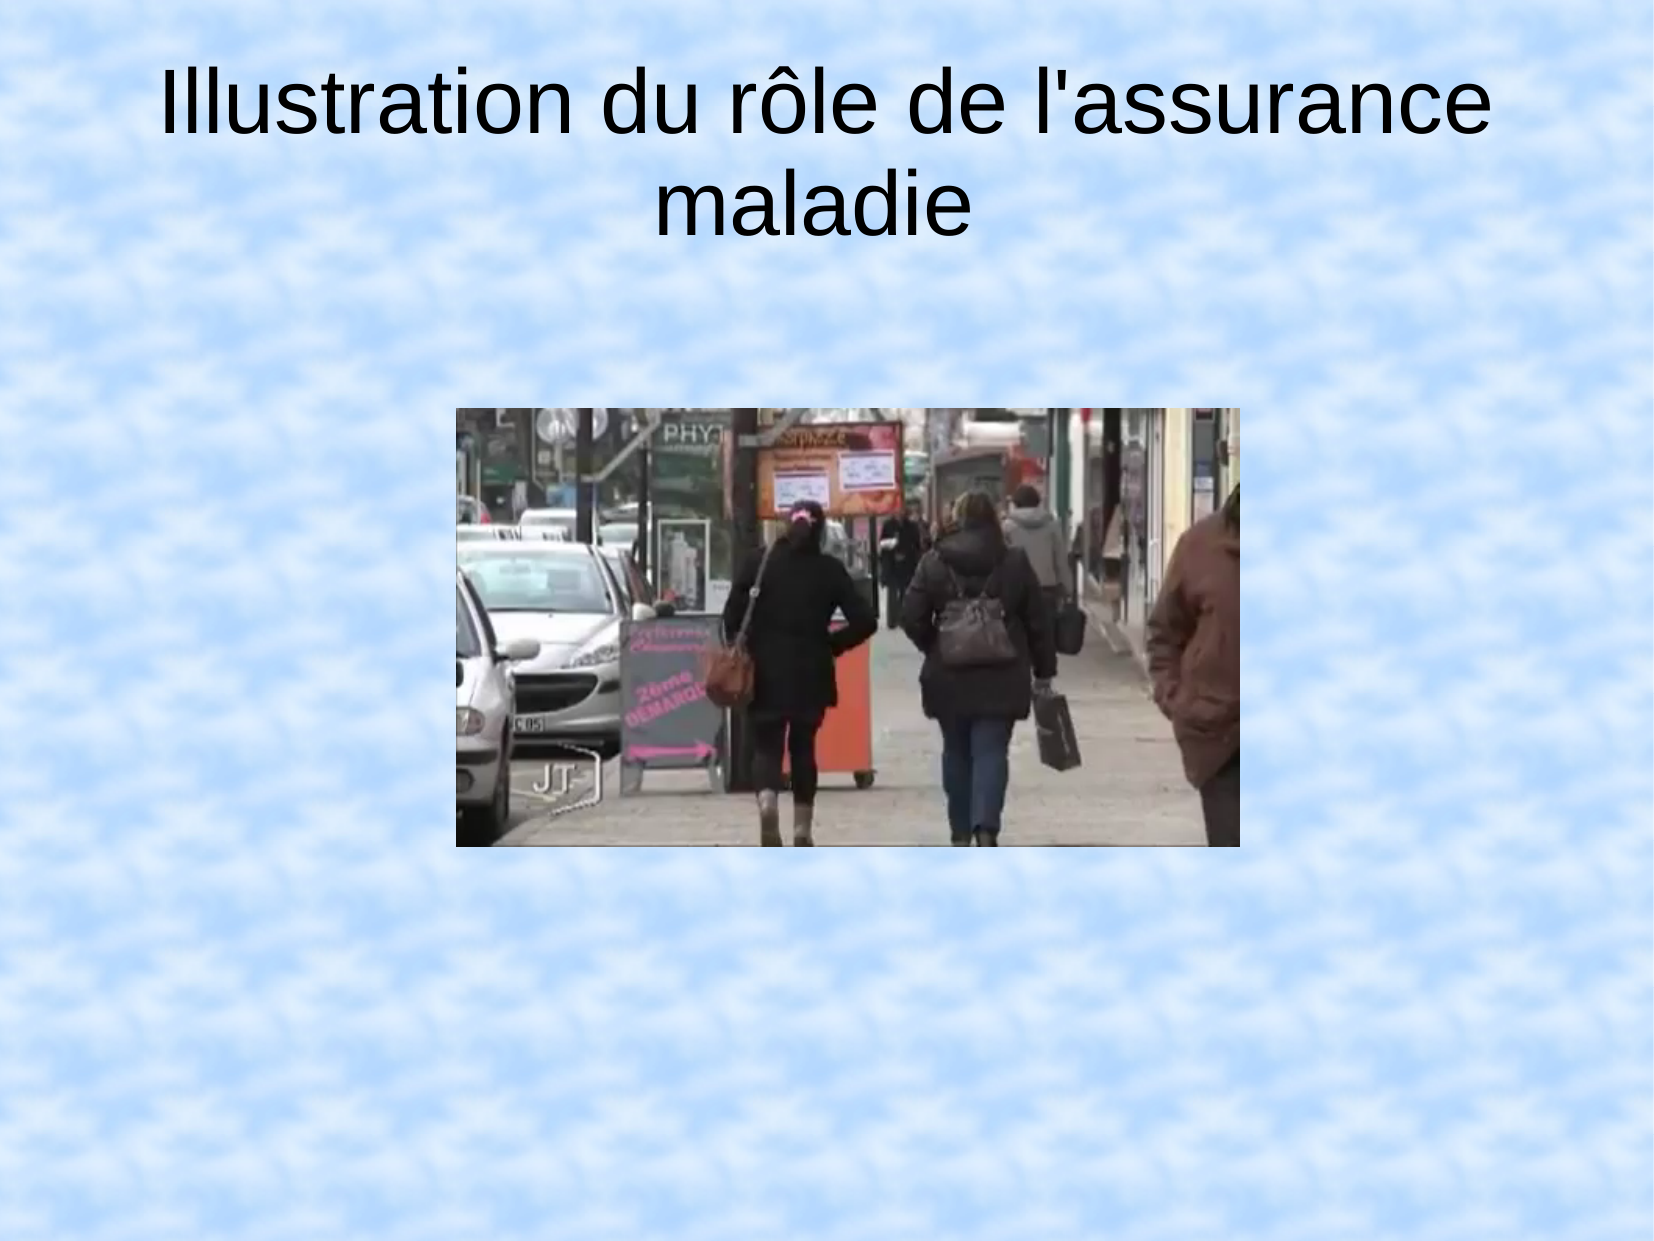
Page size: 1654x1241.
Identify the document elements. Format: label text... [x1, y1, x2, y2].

title Illustration du rôle de l'assurance maladie [82, 49, 1571, 257]
picture [0, 0, 1654, 1241]
text_box [455, 407, 1240, 848]
